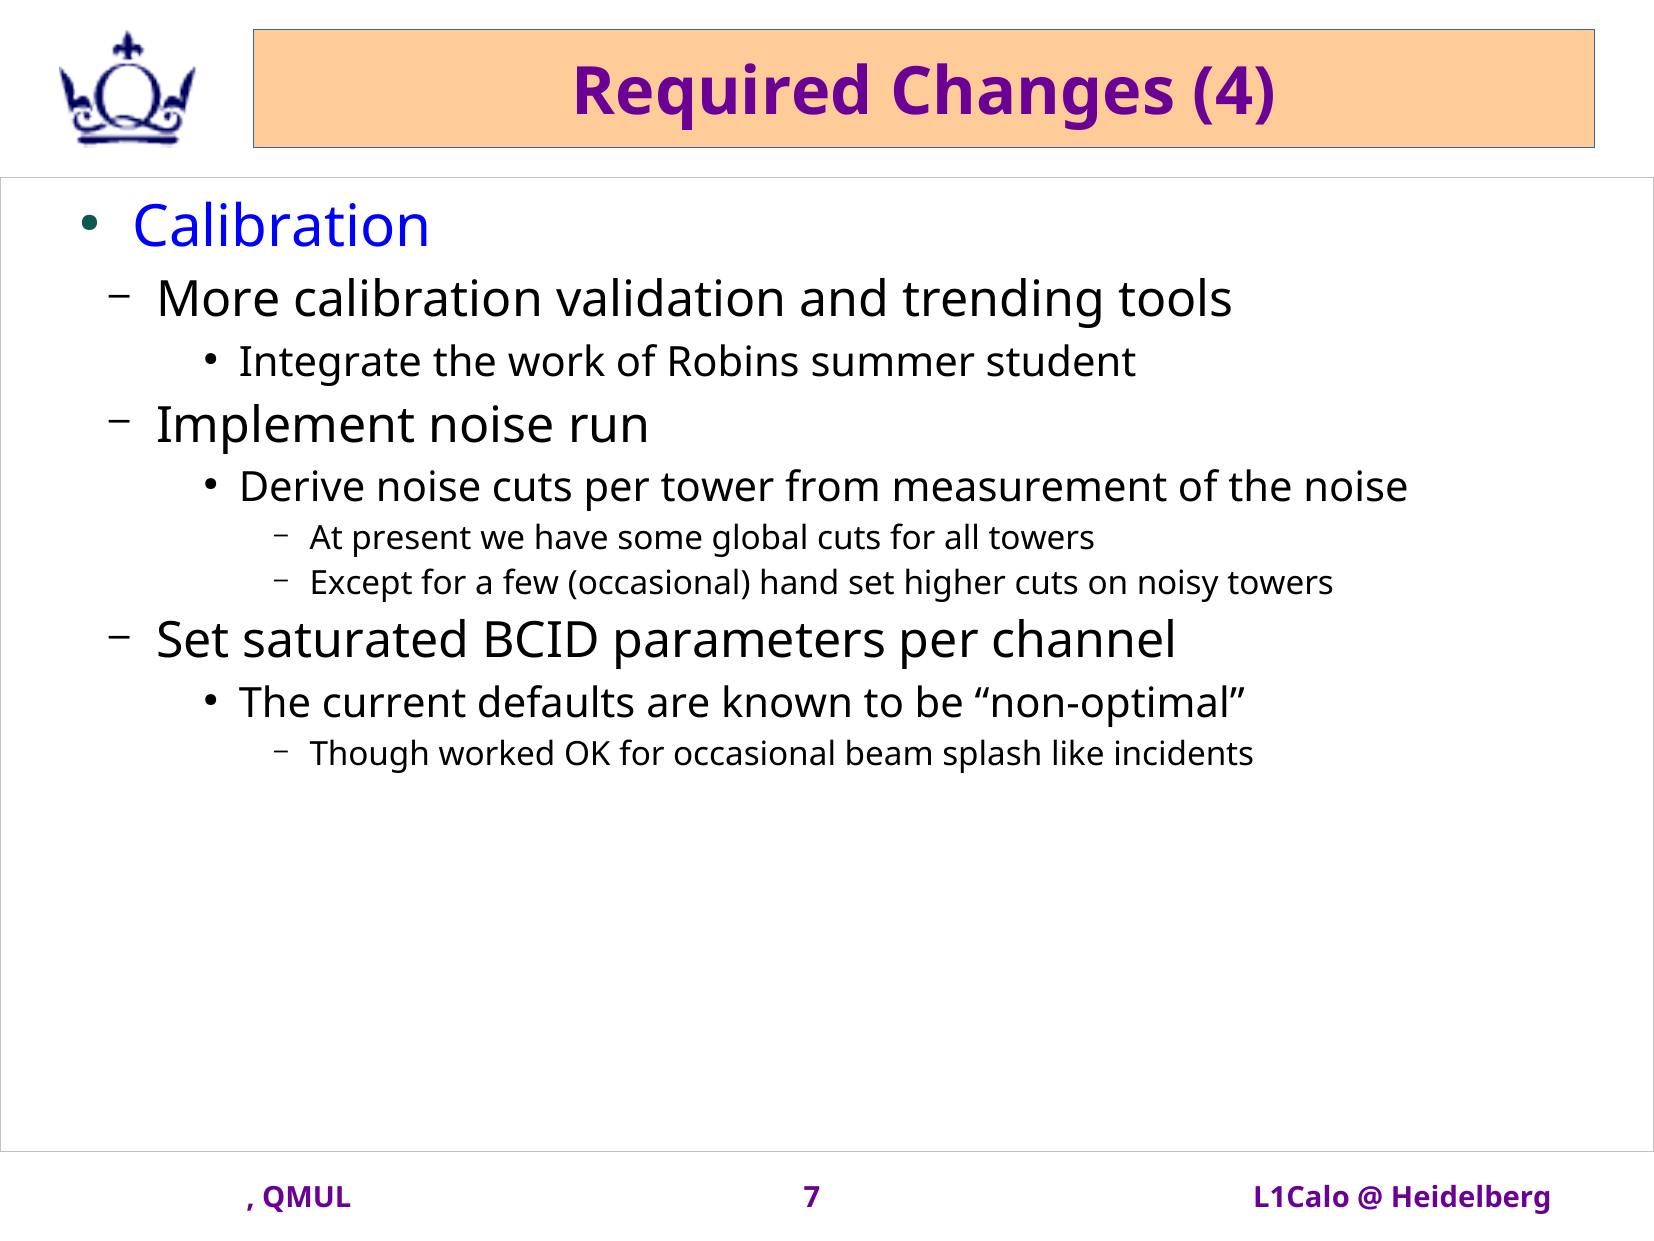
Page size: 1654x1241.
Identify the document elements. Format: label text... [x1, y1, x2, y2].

title Required Changes (4) [253, 29, 1595, 148]
list Calibration More calibration validation and trending tools Integrate the work of Robins summer student Implement noise run Derive noise cuts per tower from measurement of the noise At present we have some global cuts for all towers Except for a few (occasional) hand set higher cuts on noisy towers Set saturated BCID parameters per channel The current defaults are known to be “non-optimal” Though worked OK for occasional beam splash like incidents [61, 184, 1605, 1104]
picture [59, 29, 200, 148]
